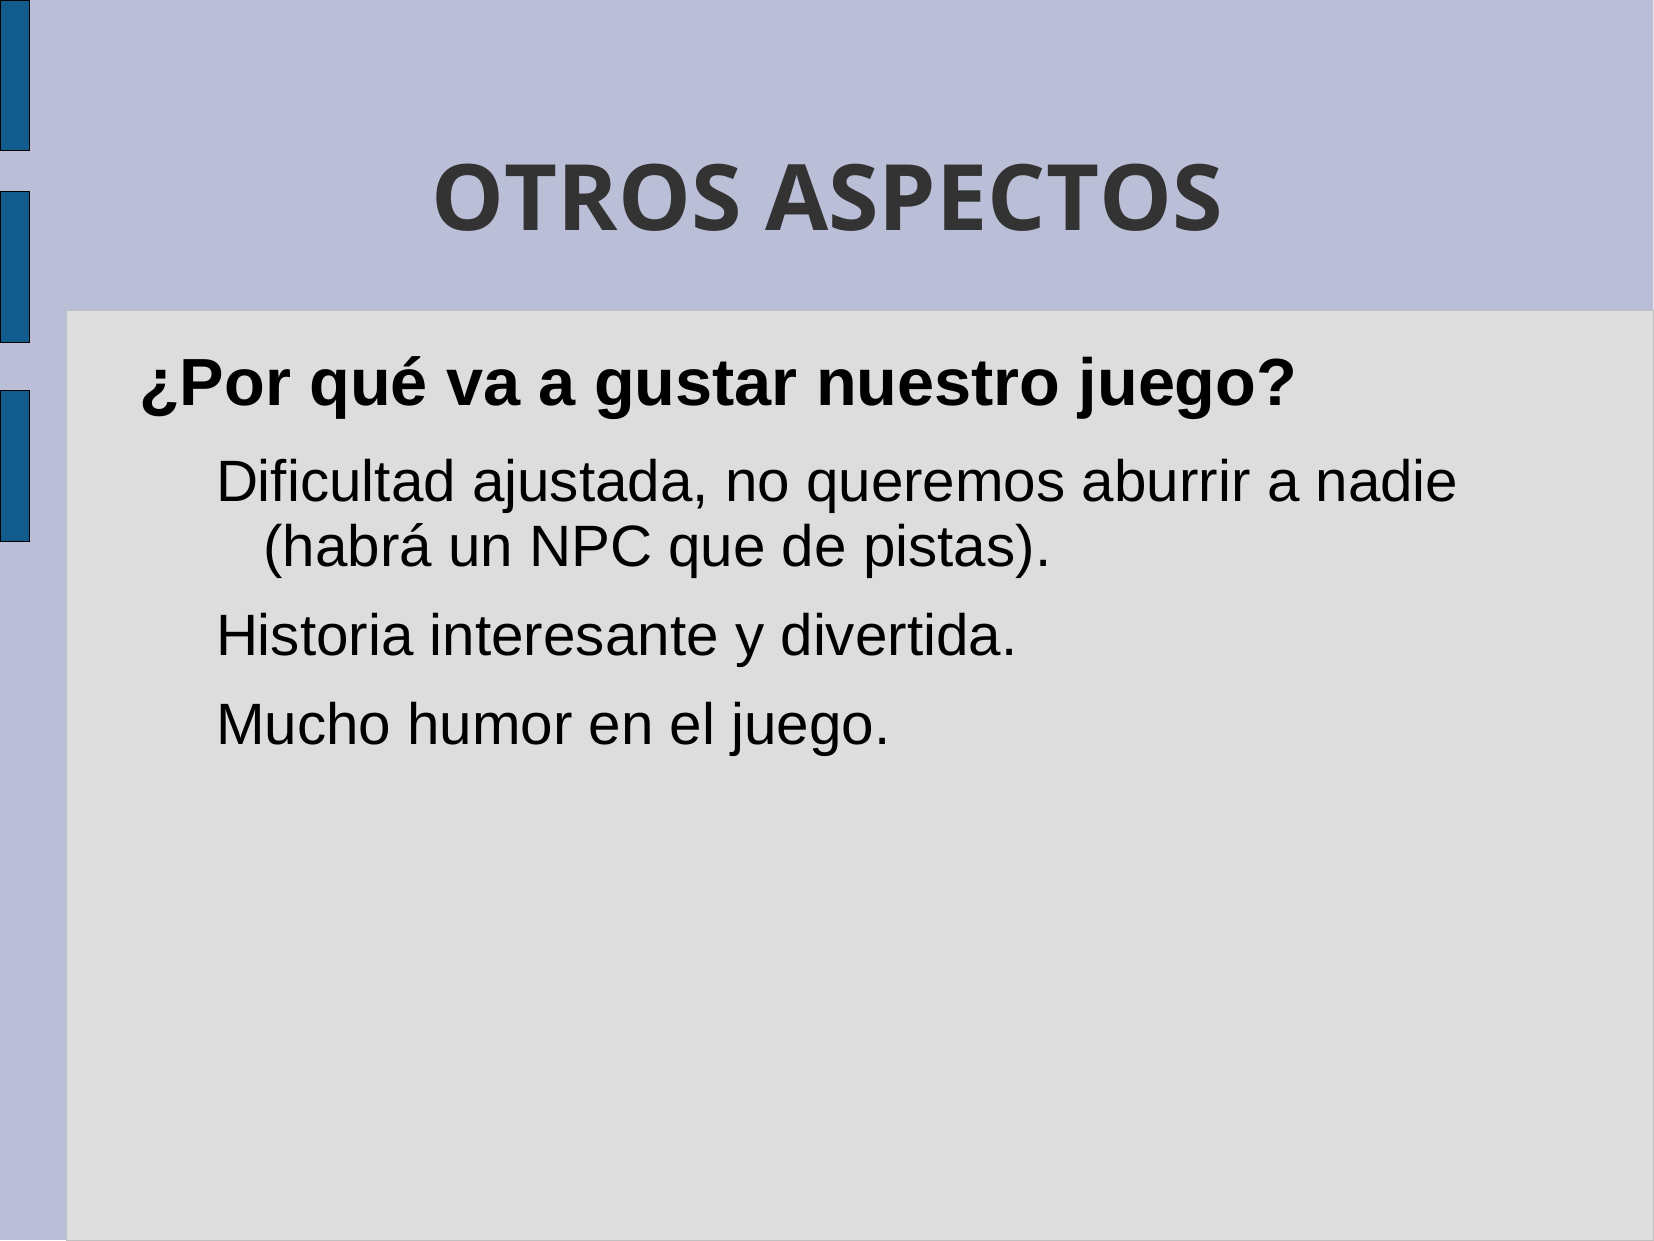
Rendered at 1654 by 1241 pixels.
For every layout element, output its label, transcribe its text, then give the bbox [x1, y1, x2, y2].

list ¿Por qué va a gustar nuestro juego? Dificultad ajustada, no queremos aburrir a nadie (habrá un NPC que de pistas). Historia interesante y divertida. Mucho humor en el juego. [121, 344, 1534, 1127]
title OTROS ASPECTOS [121, 91, 1534, 299]
